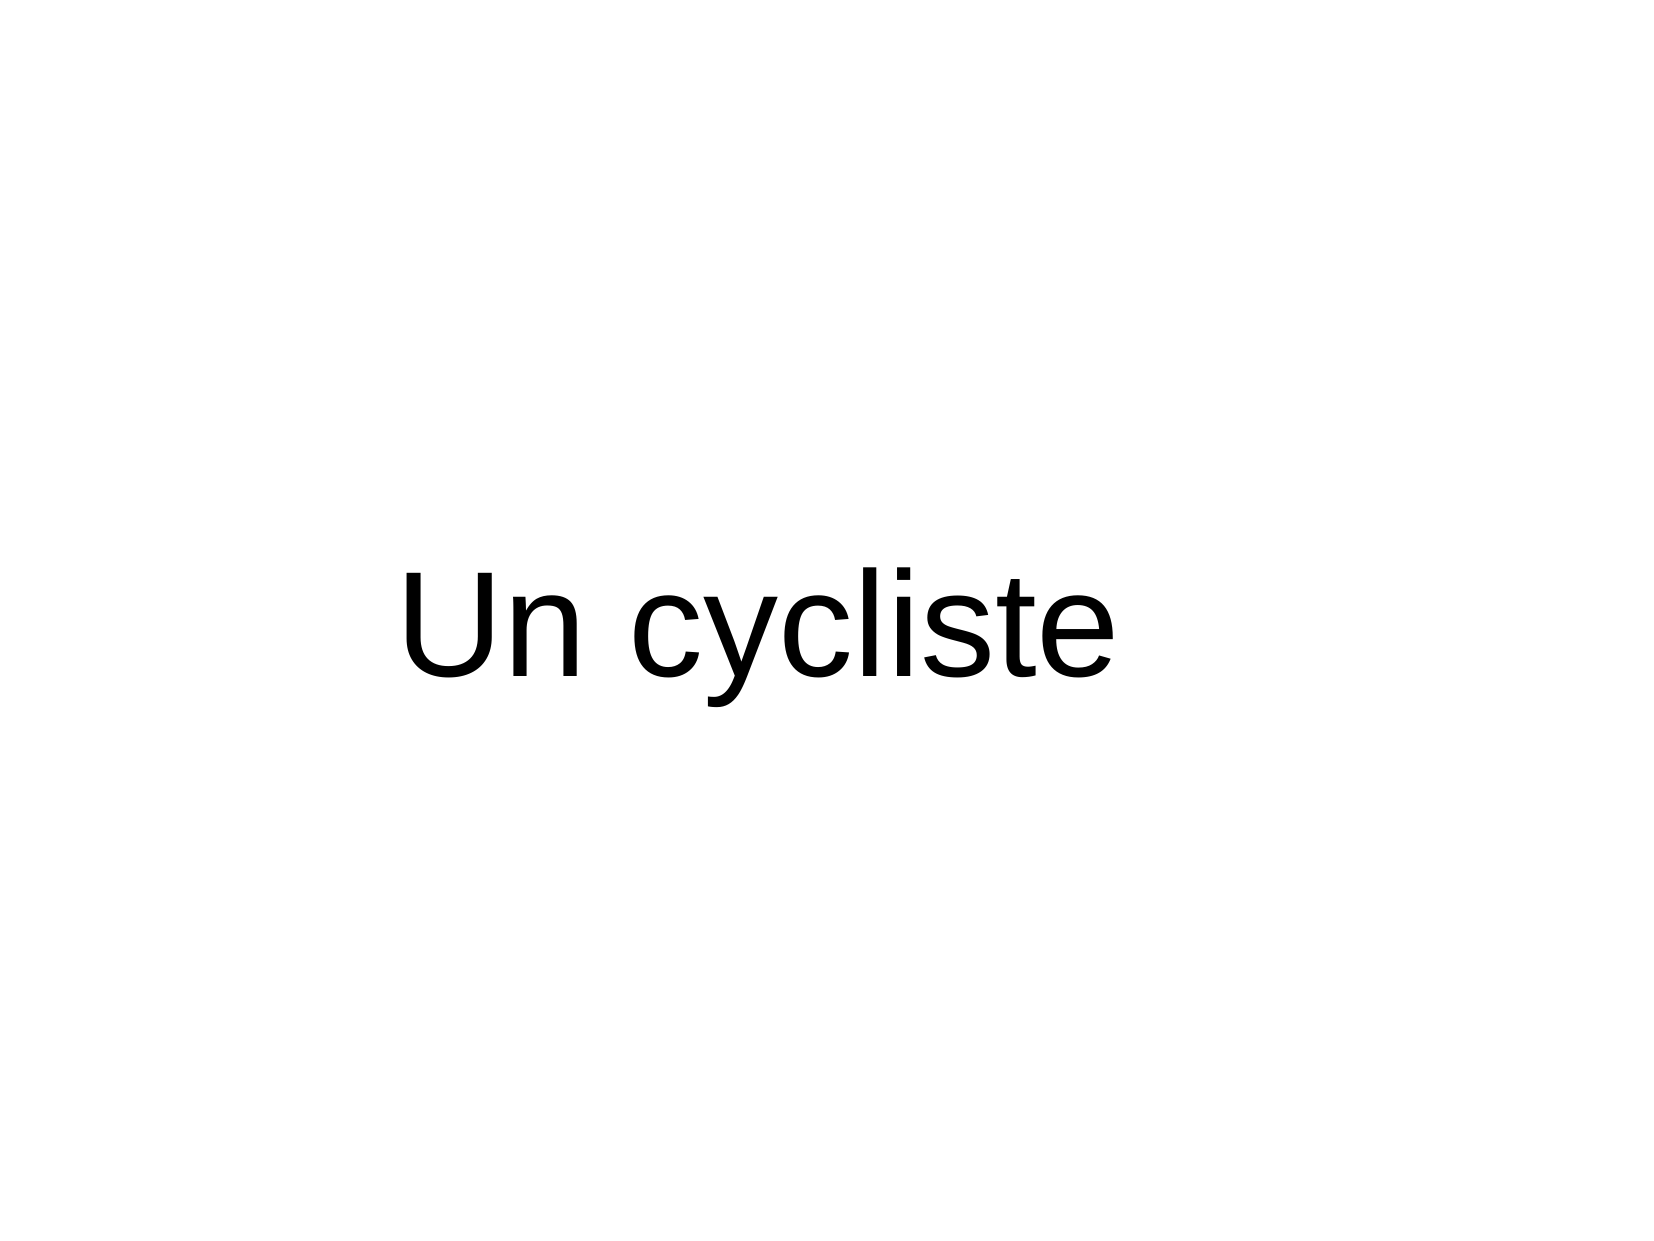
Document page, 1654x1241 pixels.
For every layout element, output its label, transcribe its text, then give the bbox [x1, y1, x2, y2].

text_box Un cycliste [380, 533, 1279, 717]
